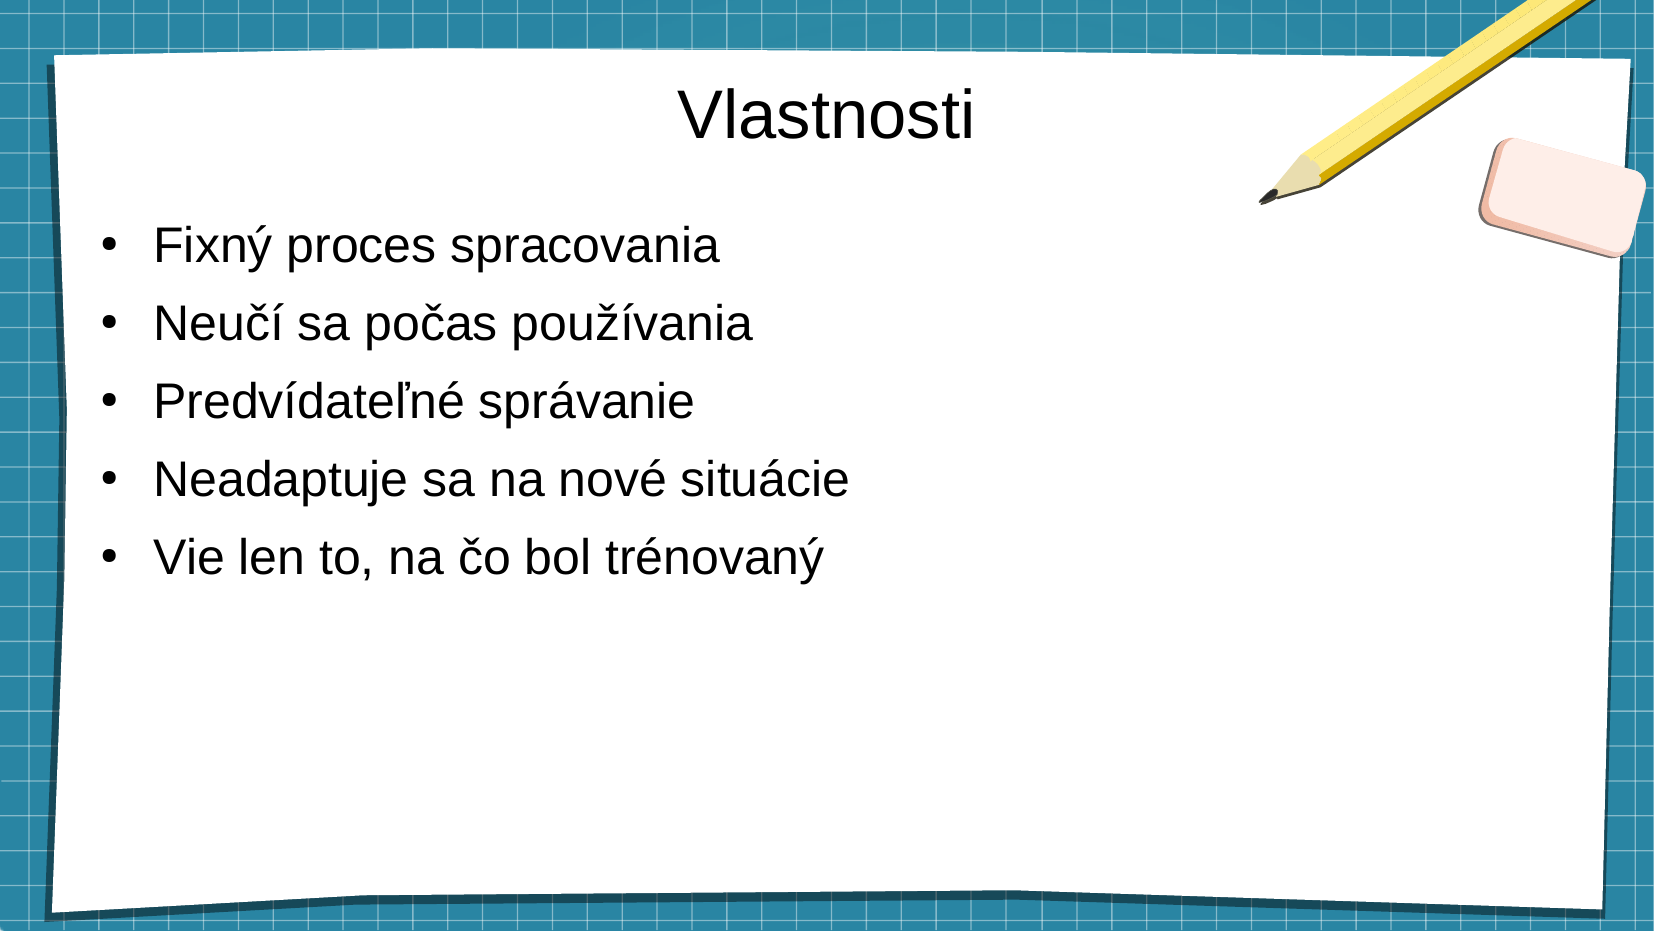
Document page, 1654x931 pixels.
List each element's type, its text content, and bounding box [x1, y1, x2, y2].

title Vlastnosti [82, 37, 1571, 193]
list Fixný proces spracovania Neučí sa počas používania Predvídateľné správanie Neadaptuje sa na nové situácie Vie len to, na čo bol trénovaný [82, 217, 1571, 758]
